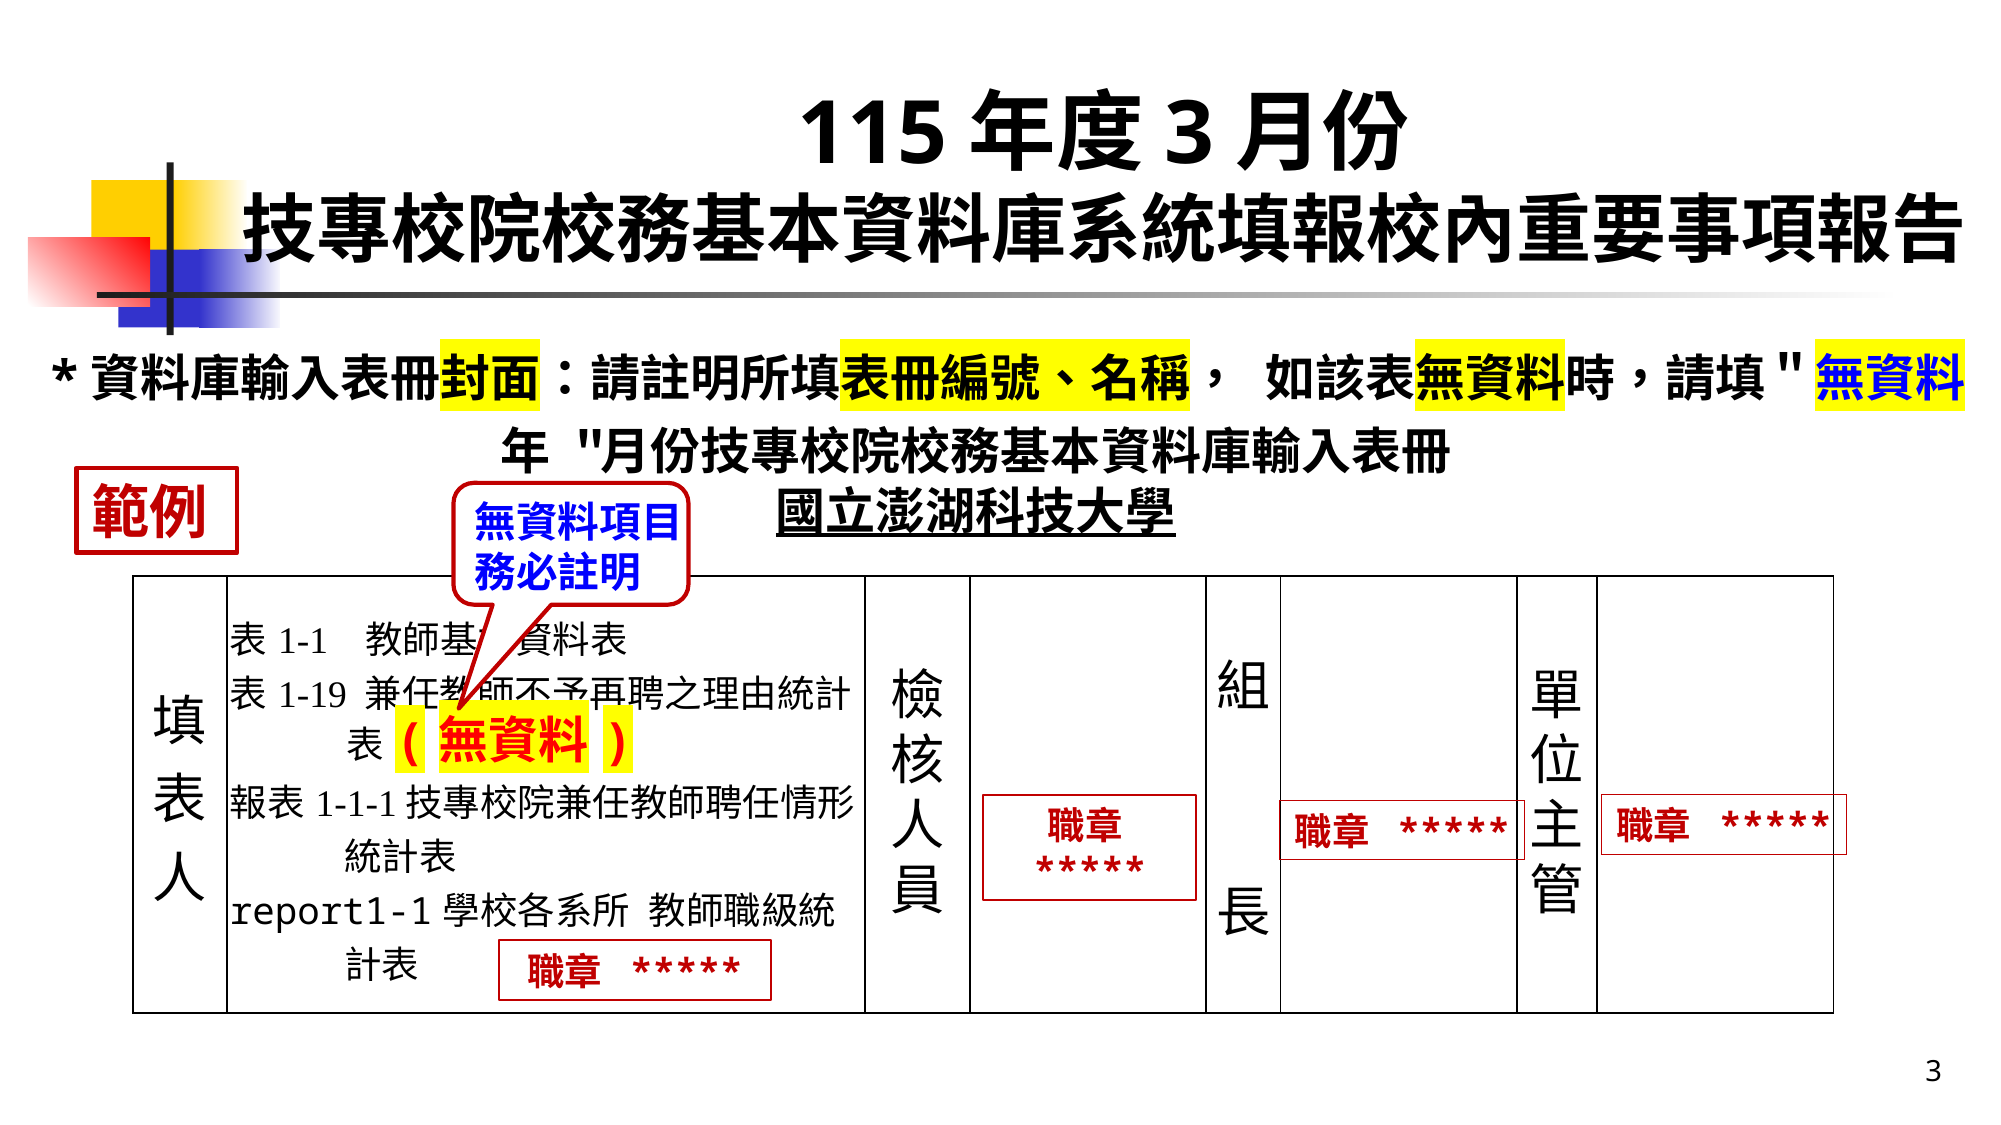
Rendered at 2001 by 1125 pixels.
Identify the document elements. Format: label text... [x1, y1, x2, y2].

text_box 職章 ***** [1601, 794, 1847, 855]
text_box 範例 [76, 468, 237, 553]
table_header 表1-1 教師基本資料表 表1-19 兼任教師不予再聘之理由統計表(無資料) 報表1-1-1技專校院兼任教師聘任情形統計表 report1-1學校各系所 教師職級統計表 [228, 577, 864, 1012]
table_header 組 長 [1207, 577, 1280, 1012]
text_box 年 月份技專校院校務基本資料庫輸入表冊 國立澎湖科技大學 [236, 412, 1715, 547]
text_box 無資料項目 務必註明 [453, 482, 689, 709]
text_box 職章 ***** [498, 940, 772, 1001]
slide_number <編號> [1540, 1024, 1958, 1100]
table_header [1281, 860, 1516, 1012]
text_box 職章***** [983, 794, 1197, 900]
text_box *資料庫輸入表冊封面：請註明所填表冊編號、名稱， 如該表無資料時，請填＂無資料＂ [36, 322, 2000, 492]
text_box 115年度3月份 技專校院校務基本資料庫系統填報校內重要事項報告 [207, 68, 2000, 279]
table_header [1281, 577, 1516, 800]
text_box 職章 ***** [1279, 800, 1525, 860]
table_header 檢核人員 [866, 577, 969, 1012]
table_header [1598, 577, 1833, 1012]
table_header 單位主管 [1518, 577, 1596, 1012]
table_header 填 表人 [134, 577, 226, 1012]
table_header [971, 577, 1205, 1012]
